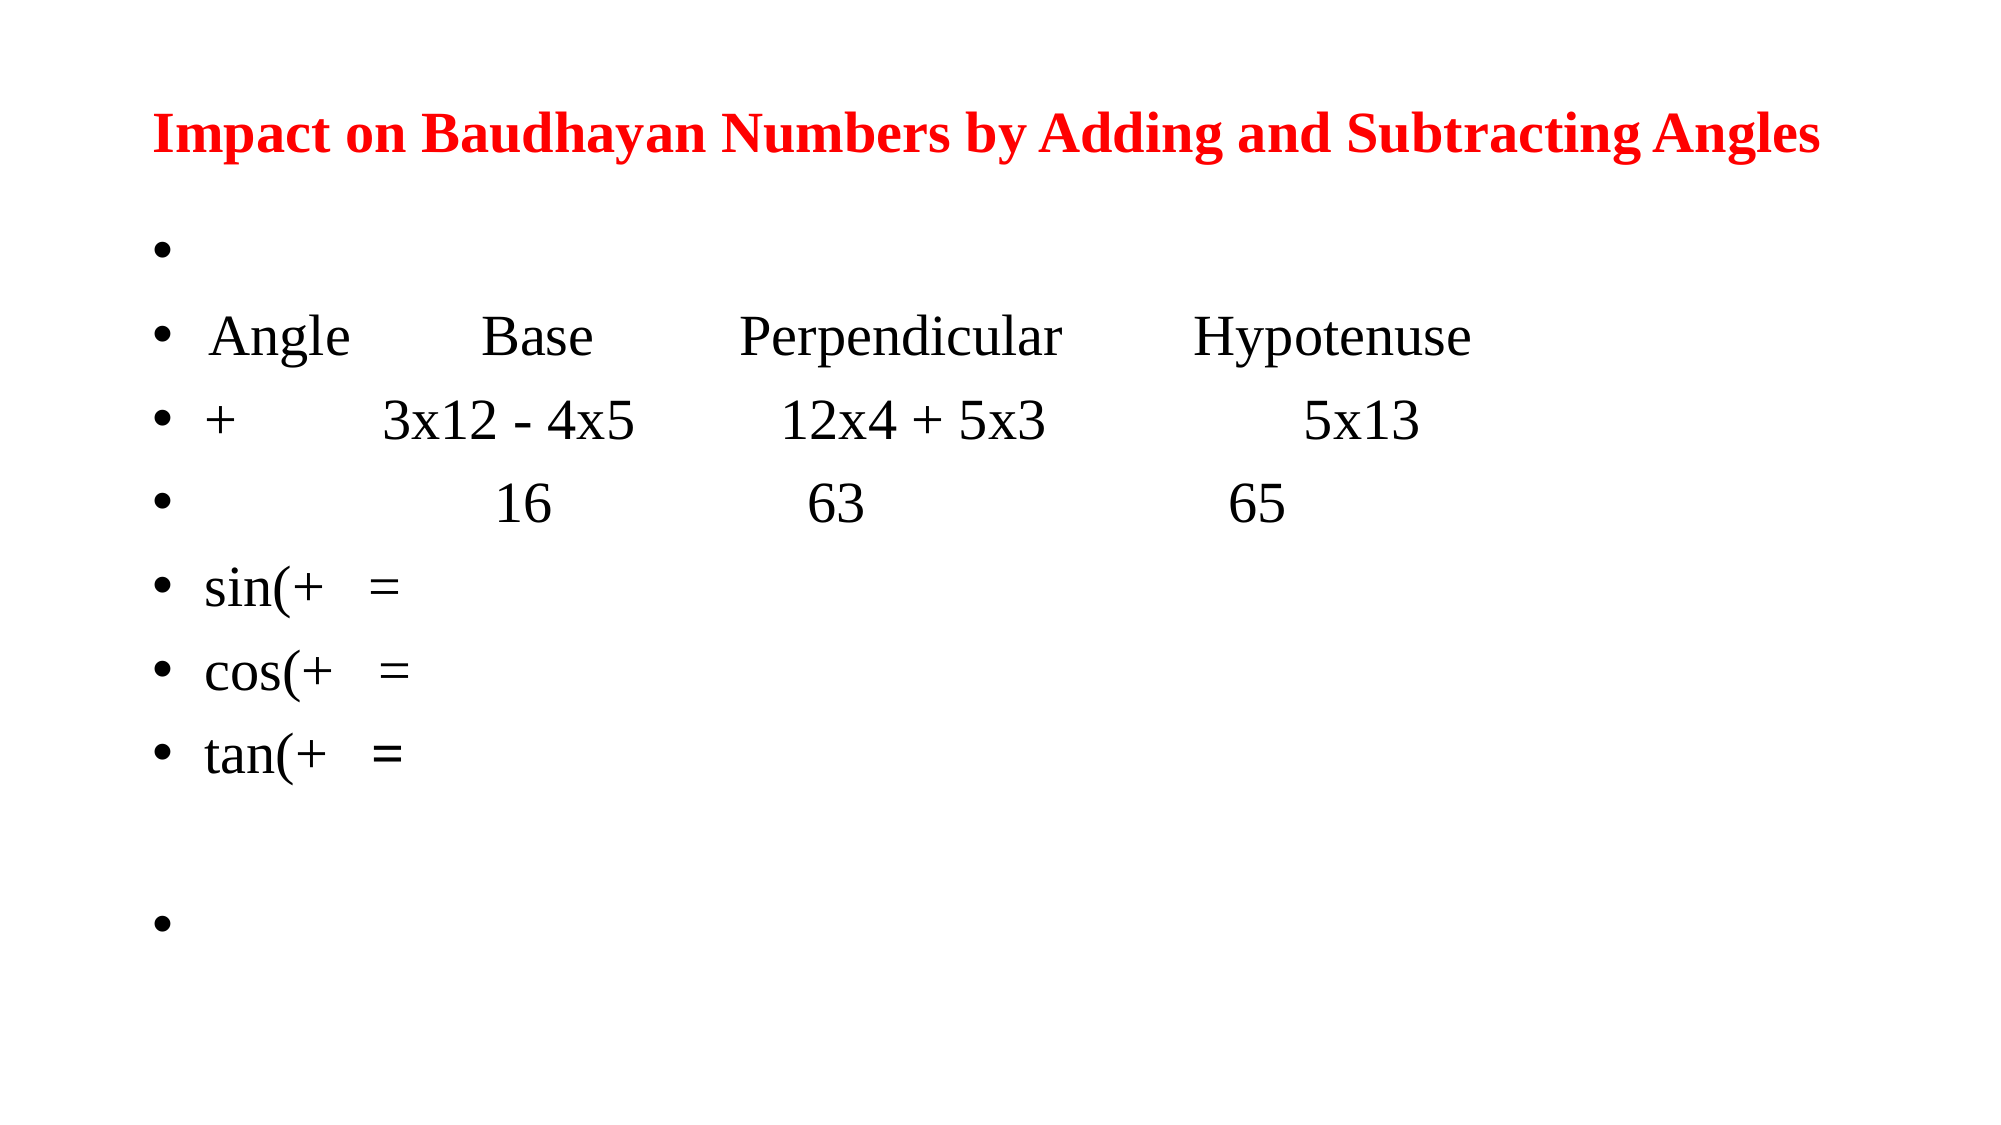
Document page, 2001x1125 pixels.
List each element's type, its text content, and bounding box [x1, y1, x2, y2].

list Angle Base Perpendicular Hypotenuse + 3x12 - 4x5 12x4 + 5x3 5x13 16 63 65 sin(+ = cos(+ = tan(+ = [137, 207, 1863, 1013]
title Impact on Baudhayan Numbers by Adding and Subtracting Angles [137, 59, 1863, 207]
